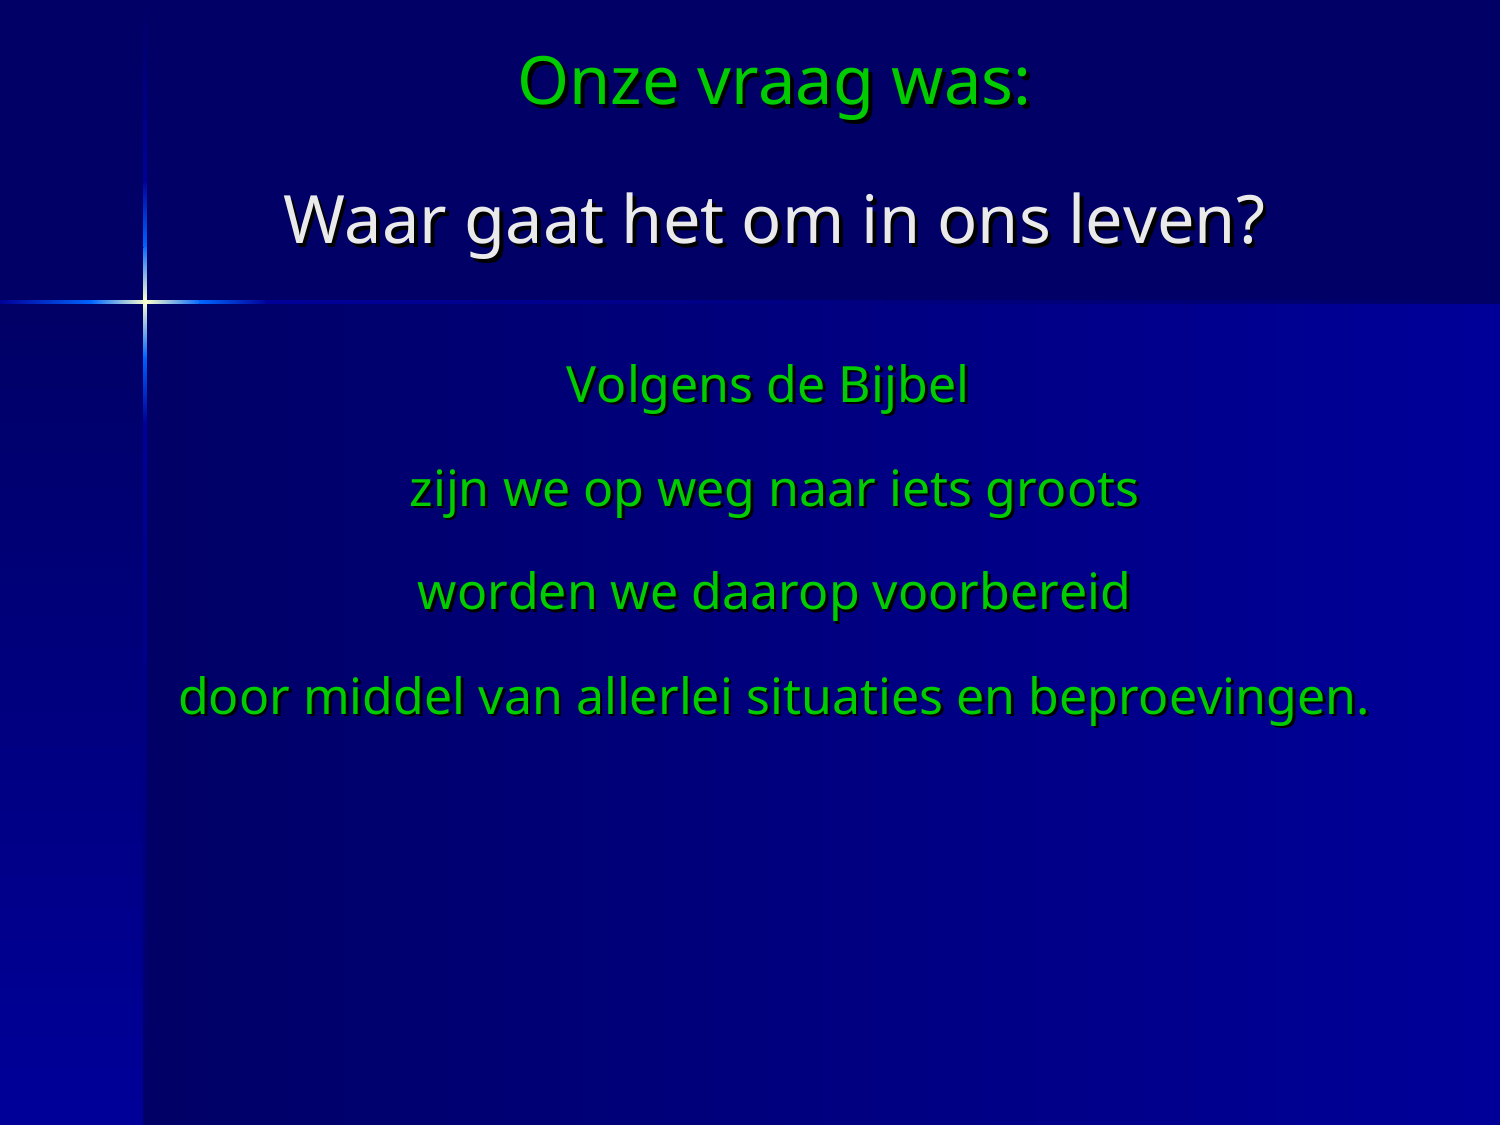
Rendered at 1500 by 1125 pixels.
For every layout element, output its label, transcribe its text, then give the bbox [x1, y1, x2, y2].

list Onze vraag was: Waar gaat het om in ons leven? Volgens de Bijbel zijn we op weg naar iets groots worden we daarop voorbereid door middel van allerlei situaties en beproevingen. [100, 54, 1450, 717]
